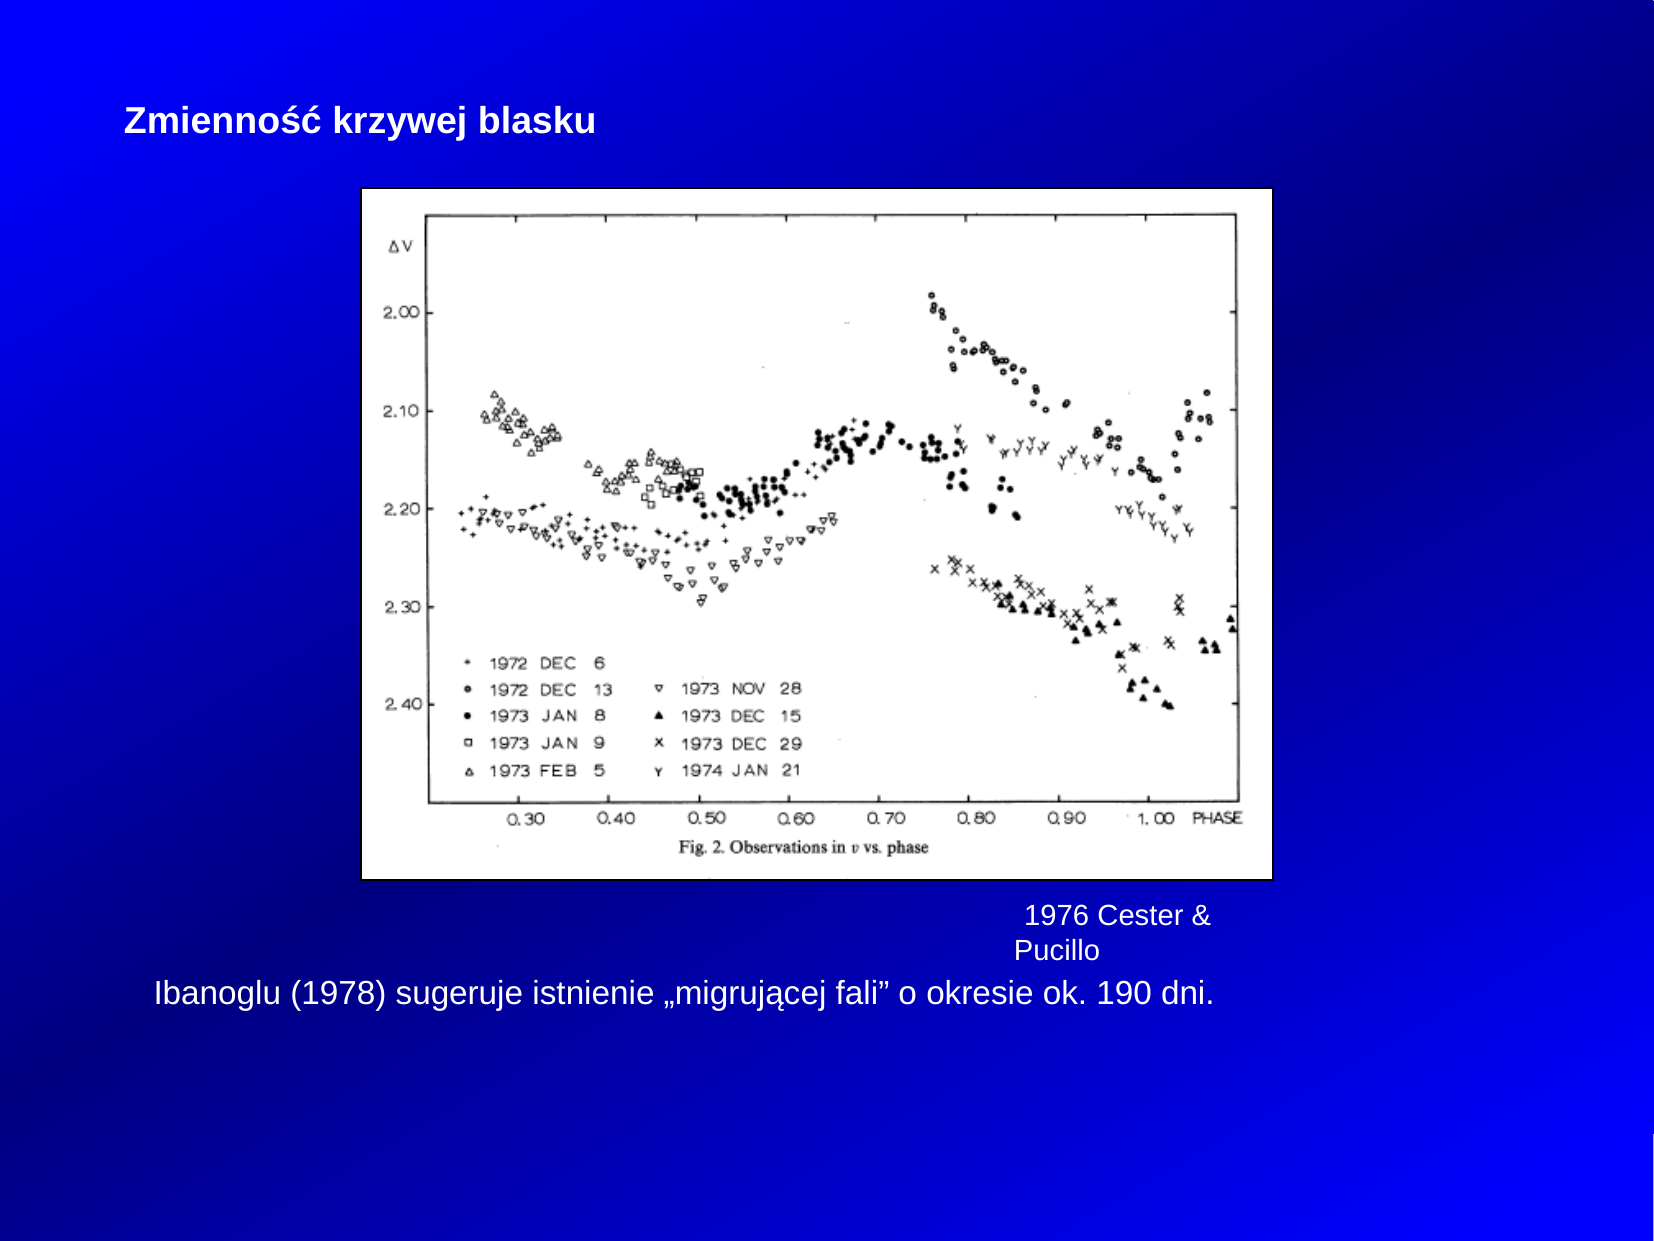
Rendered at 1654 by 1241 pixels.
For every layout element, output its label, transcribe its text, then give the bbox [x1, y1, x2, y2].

text_box Ibanoglu (1978) sugeruje istnienie „migrującej fali” o okresie ok. 190 dni. [138, 963, 1232, 1019]
picture [361, 188, 1273, 880]
text_box 1976 Cester & Pucillo [999, 888, 1300, 974]
text_box Zmienność krzywej blasku [96, 88, 612, 149]
